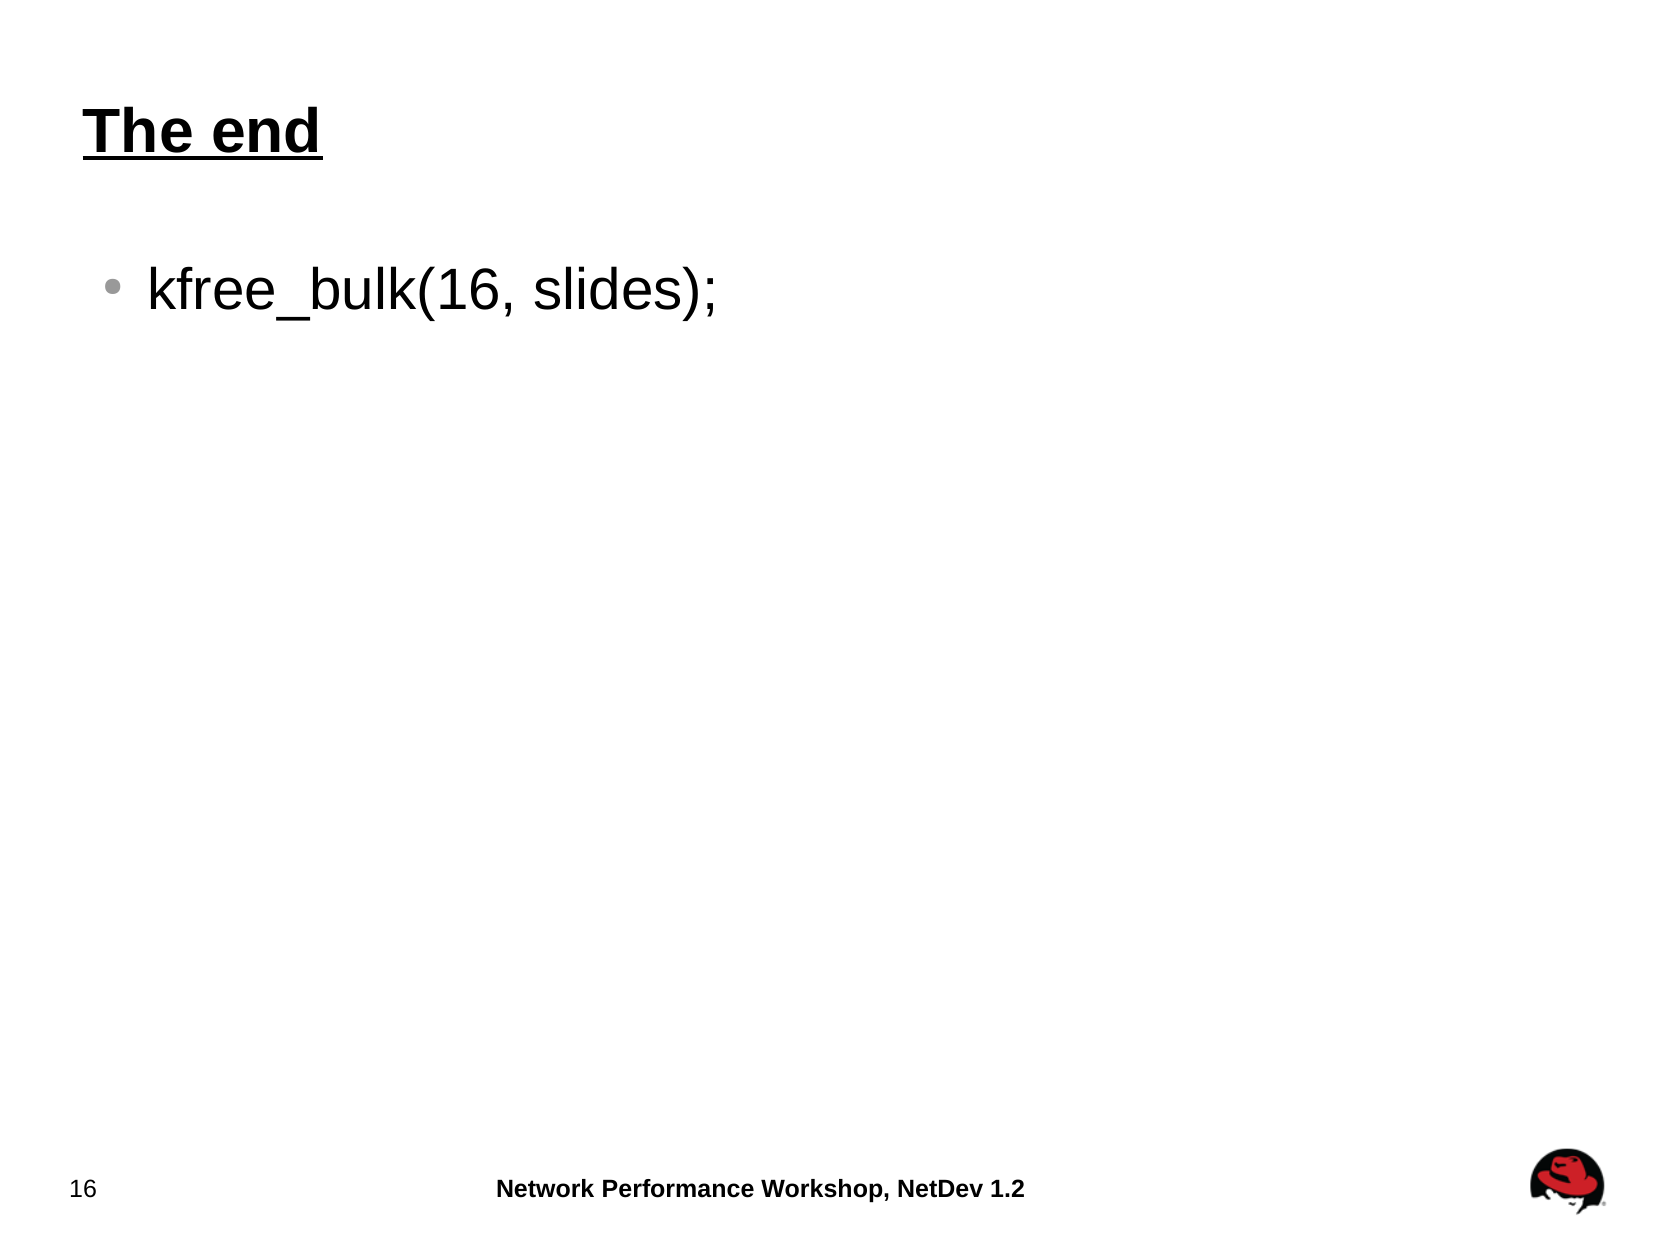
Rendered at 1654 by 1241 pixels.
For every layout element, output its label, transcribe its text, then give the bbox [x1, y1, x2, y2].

title The end [82, 37, 1571, 226]
list kfree_bulk(16, slides); [87, 256, 1576, 1051]
picture [1529, 1146, 1612, 1224]
